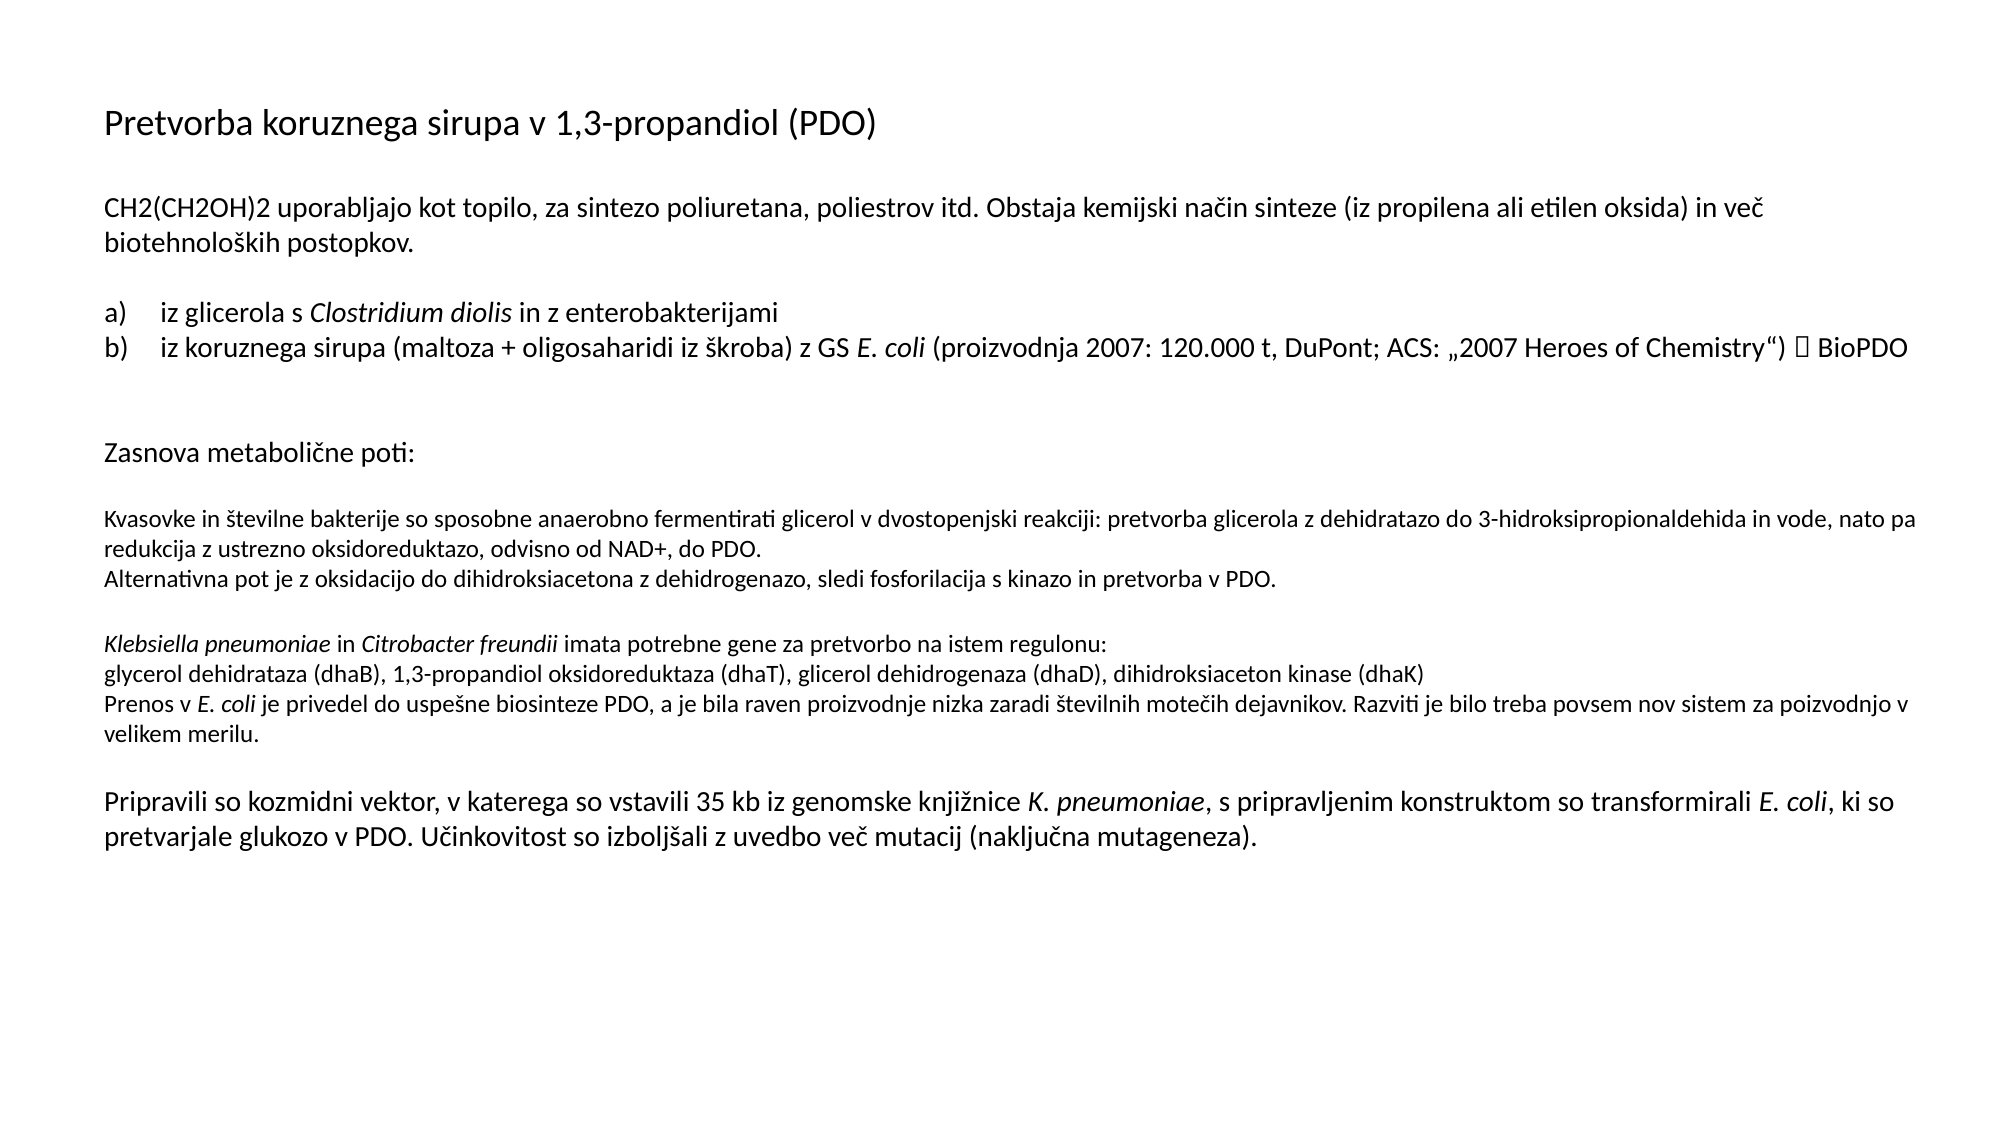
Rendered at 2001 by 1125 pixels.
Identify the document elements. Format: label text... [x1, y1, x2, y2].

text_box Pretvorba koruznega sirupa v 1,3-propandiol (PDO) CH2(CH2OH)2 uporabljajo kot topilo, za sintezo poliuretana, poliestrov itd. Obstaja kemijski način sinteze (iz propilena ali etilen oksida) in več biotehnoloških postopkov. iz glicerola s Clostridium diolis in z enterobakterijami iz koruznega sirupa (maltoza + oligosaharidi iz škroba) z GS E. coli (proizvodnja 2007: 120.000 t, DuPont; ACS: „2007 Heroes of Chemistry“)  BioPDO Zasnova metabolične poti: Kvasovke in številne bakterije so sposobne anaerobno fermentirati glicerol v dvostopenjski reakciji: pretvorba glicerola z dehidratazo do 3-hidroksipropionaldehida in vode, nato pa redukcija z ustrezno oksidoreduktazo, odvisno od NAD+, do PDO. Alternativna pot je z oksidacijo do dihidroksiacetona z dehidrogenazo, sledi fosforilacija s kinazo in pretvorba v PDO. Klebsiella pneumoniae in Citrobacter freundii imata potrebne gene za pretvorbo na istem regulonu: glycerol dehidrataza (dhaB), 1,3-propandiol oksidoreduktaza (dhaT), glicerol dehidrogenaza (dhaD), dihidroksiaceton kinase (dhaK) Prenos v E. coli je privedel do uspešne biosinteze PDO, a je bila raven proizvodnje nizka zaradi številnih motečih dejavnikov. Razviti je bilo treba povsem nov sistem za poizvodnjo v velikem merilu. Pripravili so kozmidni vektor, v katerega so vstavili 35 kb iz genomske knjižnice K. pneumoniae, s pripravljenim konstruktom so transformirali E. coli, ki so pretvarjale glukozo v PDO. Učinkovitost so izboljšali z uvedbo več mutacij (naključna mutageneza). [89, 90, 1944, 860]
